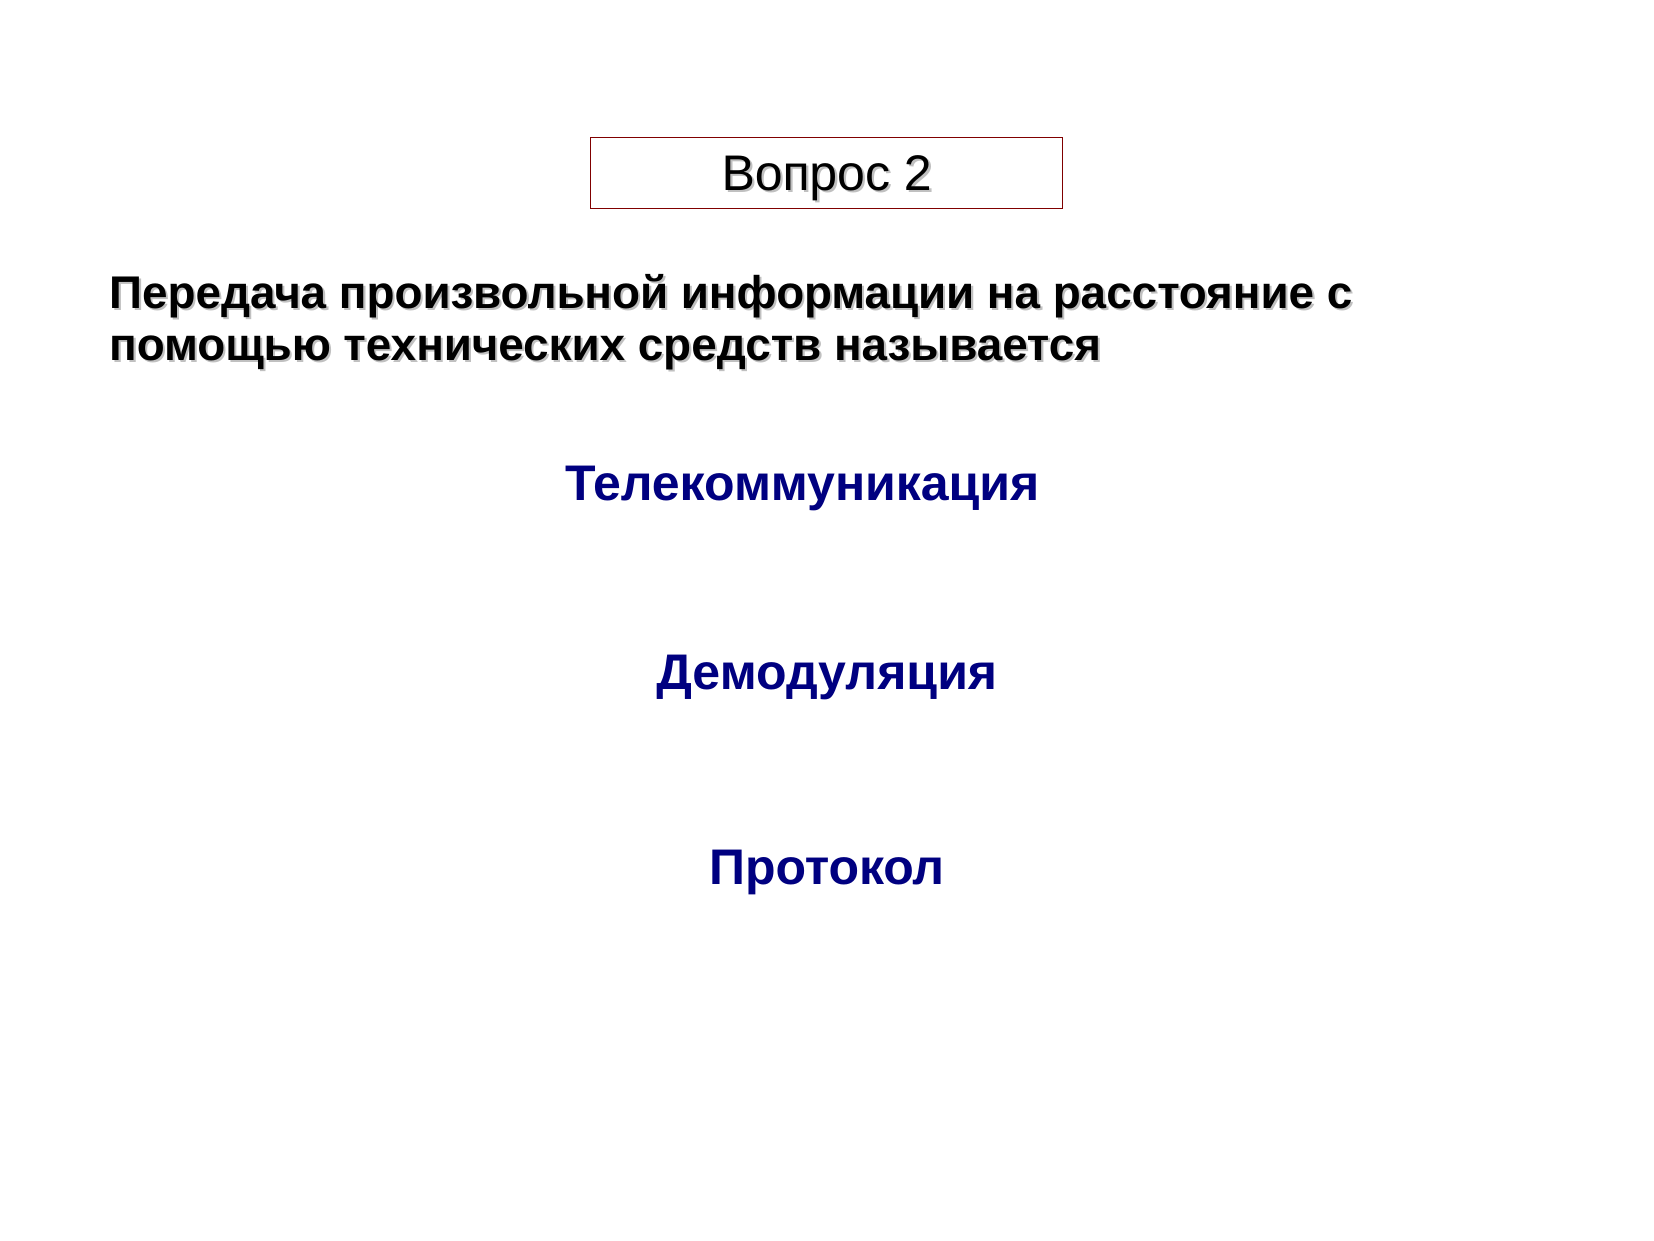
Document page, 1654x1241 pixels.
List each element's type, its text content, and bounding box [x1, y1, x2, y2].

text_box Демодуляция [616, 632, 1038, 697]
text_box Демодуляция [668, 661, 679, 683]
text_box Протокол [755, 862, 766, 880]
text_box Протокол [688, 826, 966, 892]
text_box Вопрос 2 [590, 137, 1063, 209]
text_box Телекоммуникация [543, 443, 1062, 508]
text_box Передача произвольной информации на расстояние с помощью технических средств называется [94, 259, 1595, 380]
